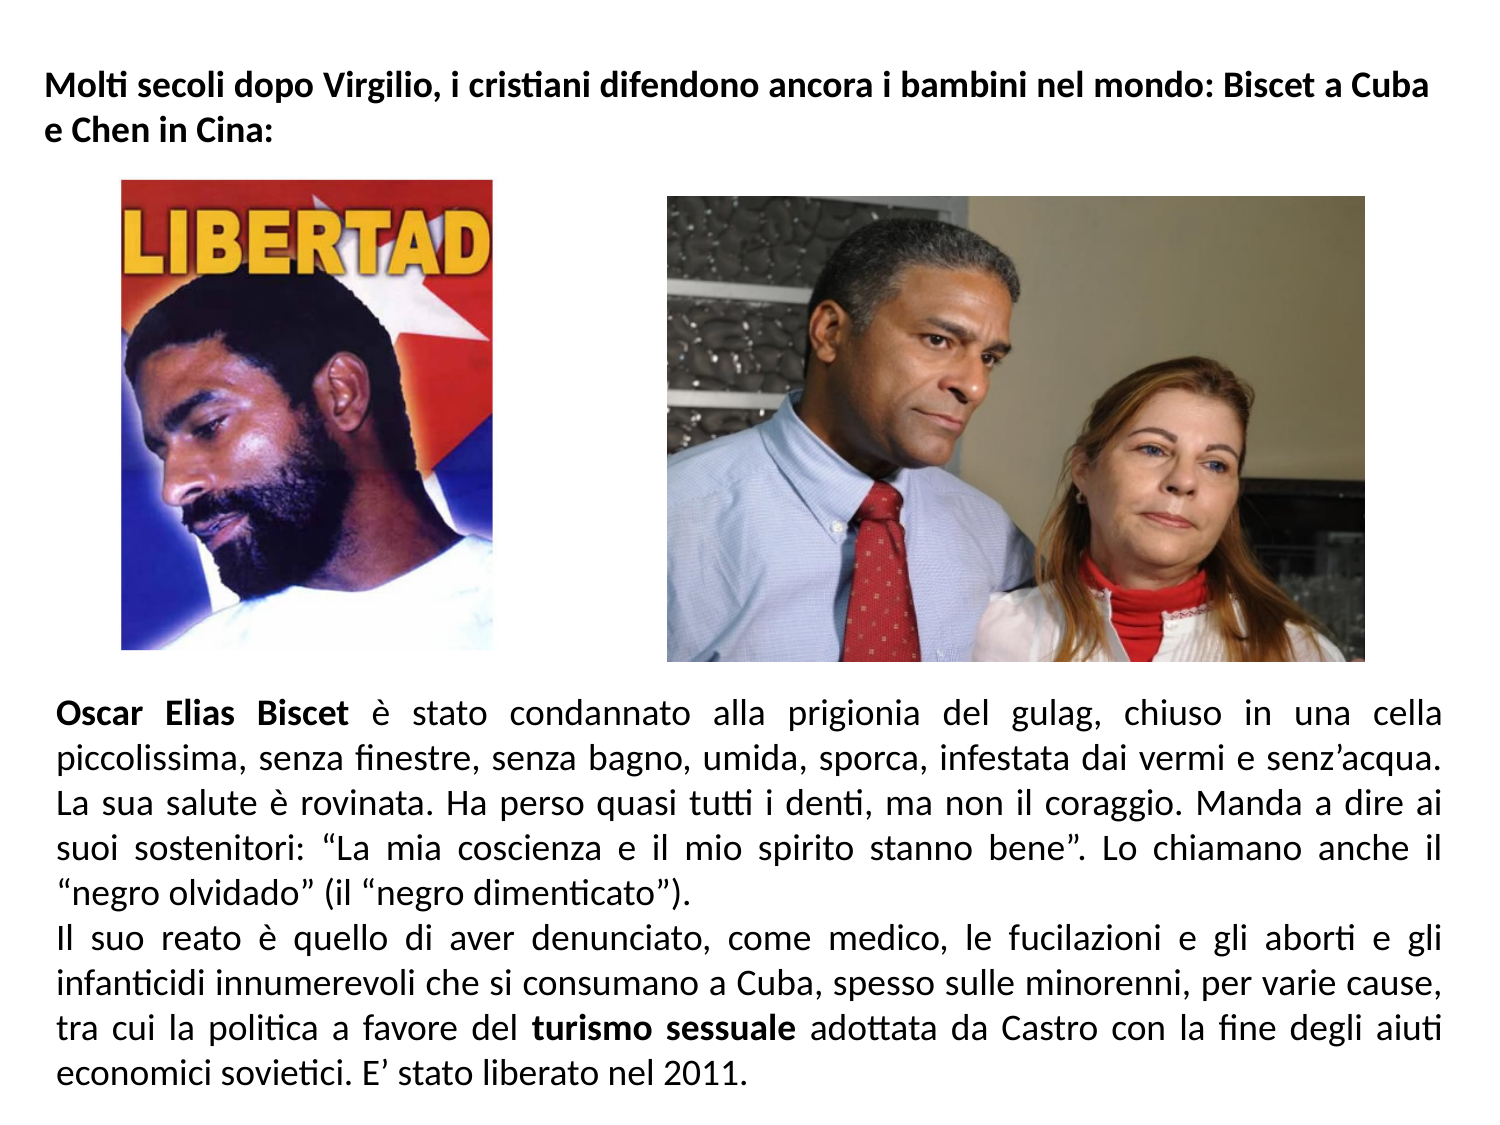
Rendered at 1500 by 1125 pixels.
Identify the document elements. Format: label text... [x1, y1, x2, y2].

picture [100, 158, 514, 680]
picture [667, 196, 1365, 662]
text_box Molti secoli dopo Virgilio, i cristiani difendono ancora i bambini nel mondo: Biscet a Cuba e Chen in Cina: [29, 52, 1447, 158]
text_box Oscar Elias Biscet è stato condannato alla prigionia del gulag, chiuso in una cella piccolissima, senza finestre, senza bagno, umida, sporca, infestata dai vermi e senz’acqua. La sua salute è rovinata. Ha perso quasi tutti i denti, ma non il coraggio. Manda a dire ai suoi sostenitori: “La mia coscienza e il mio spirito stanno bene”. Lo chiamano anche il “negro olvidado” (il “negro dimenticato”). Il suo reato è quello di aver denunciato, come medico, le fucilazioni e gli aborti e gli infanticidi innumerevoli che si consumano a Cuba, spesso sulle minorenni, per varie cause, tra cui la politica a favore del turismo sessuale adottata da Castro con la fine degli aiuti economici sovietici. E’ stato liberato nel 2011. [41, 680, 1459, 1101]
